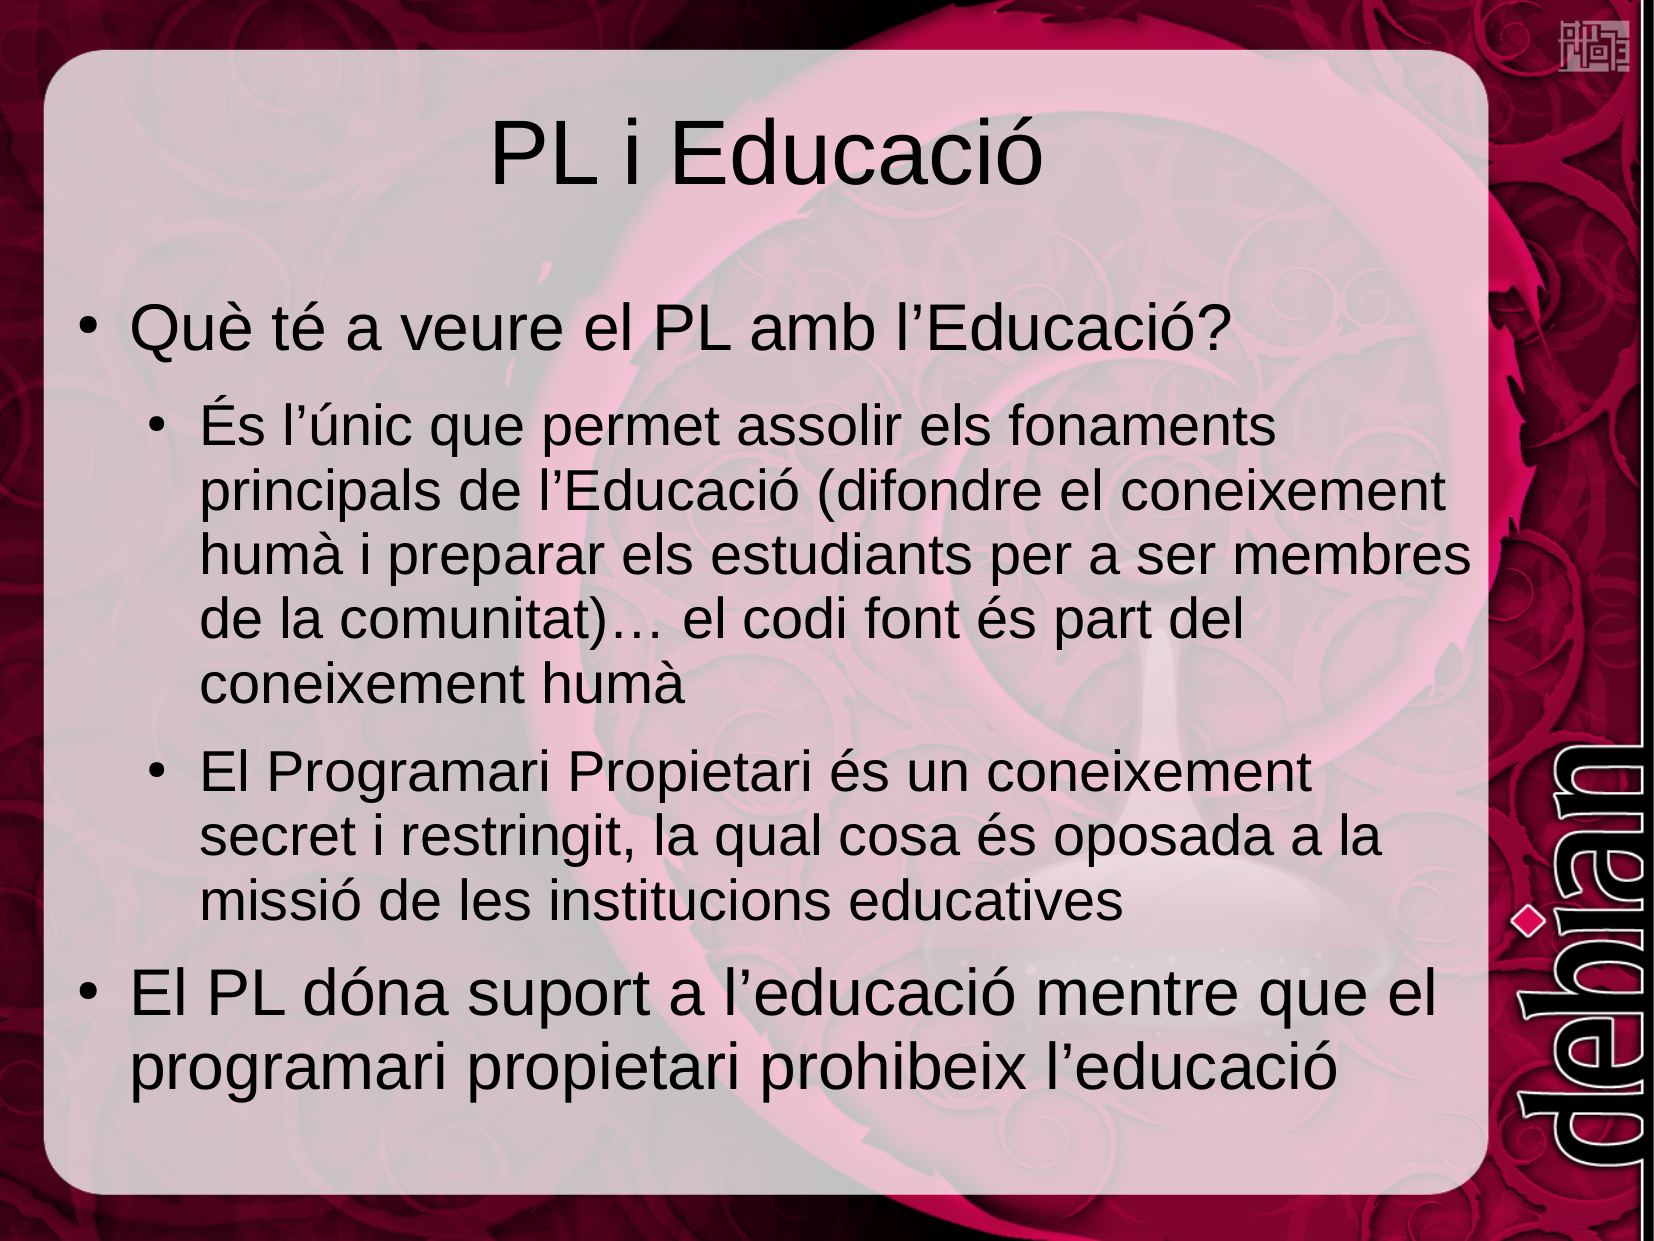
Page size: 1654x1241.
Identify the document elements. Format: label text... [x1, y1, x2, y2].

title PL i Educació [59, 49, 1477, 257]
list Què té a veure el PL amb l’Educació? És l’únic que permet assolir els fonaments principals de l’Educació (difondre el coneixement humà i preparar els estudiants per a ser membres de la comunitat)… el codi font és part del coneixement humà El Programari Propietari és un coneixement secret i restringit, la qual cosa és oposada a la missió de les institucions educatives El PL dóna suport a l’educació mentre que el programari propietari prohibeix l’educació [59, 290, 1477, 1109]
picture [0, 0, 1654, 1241]
